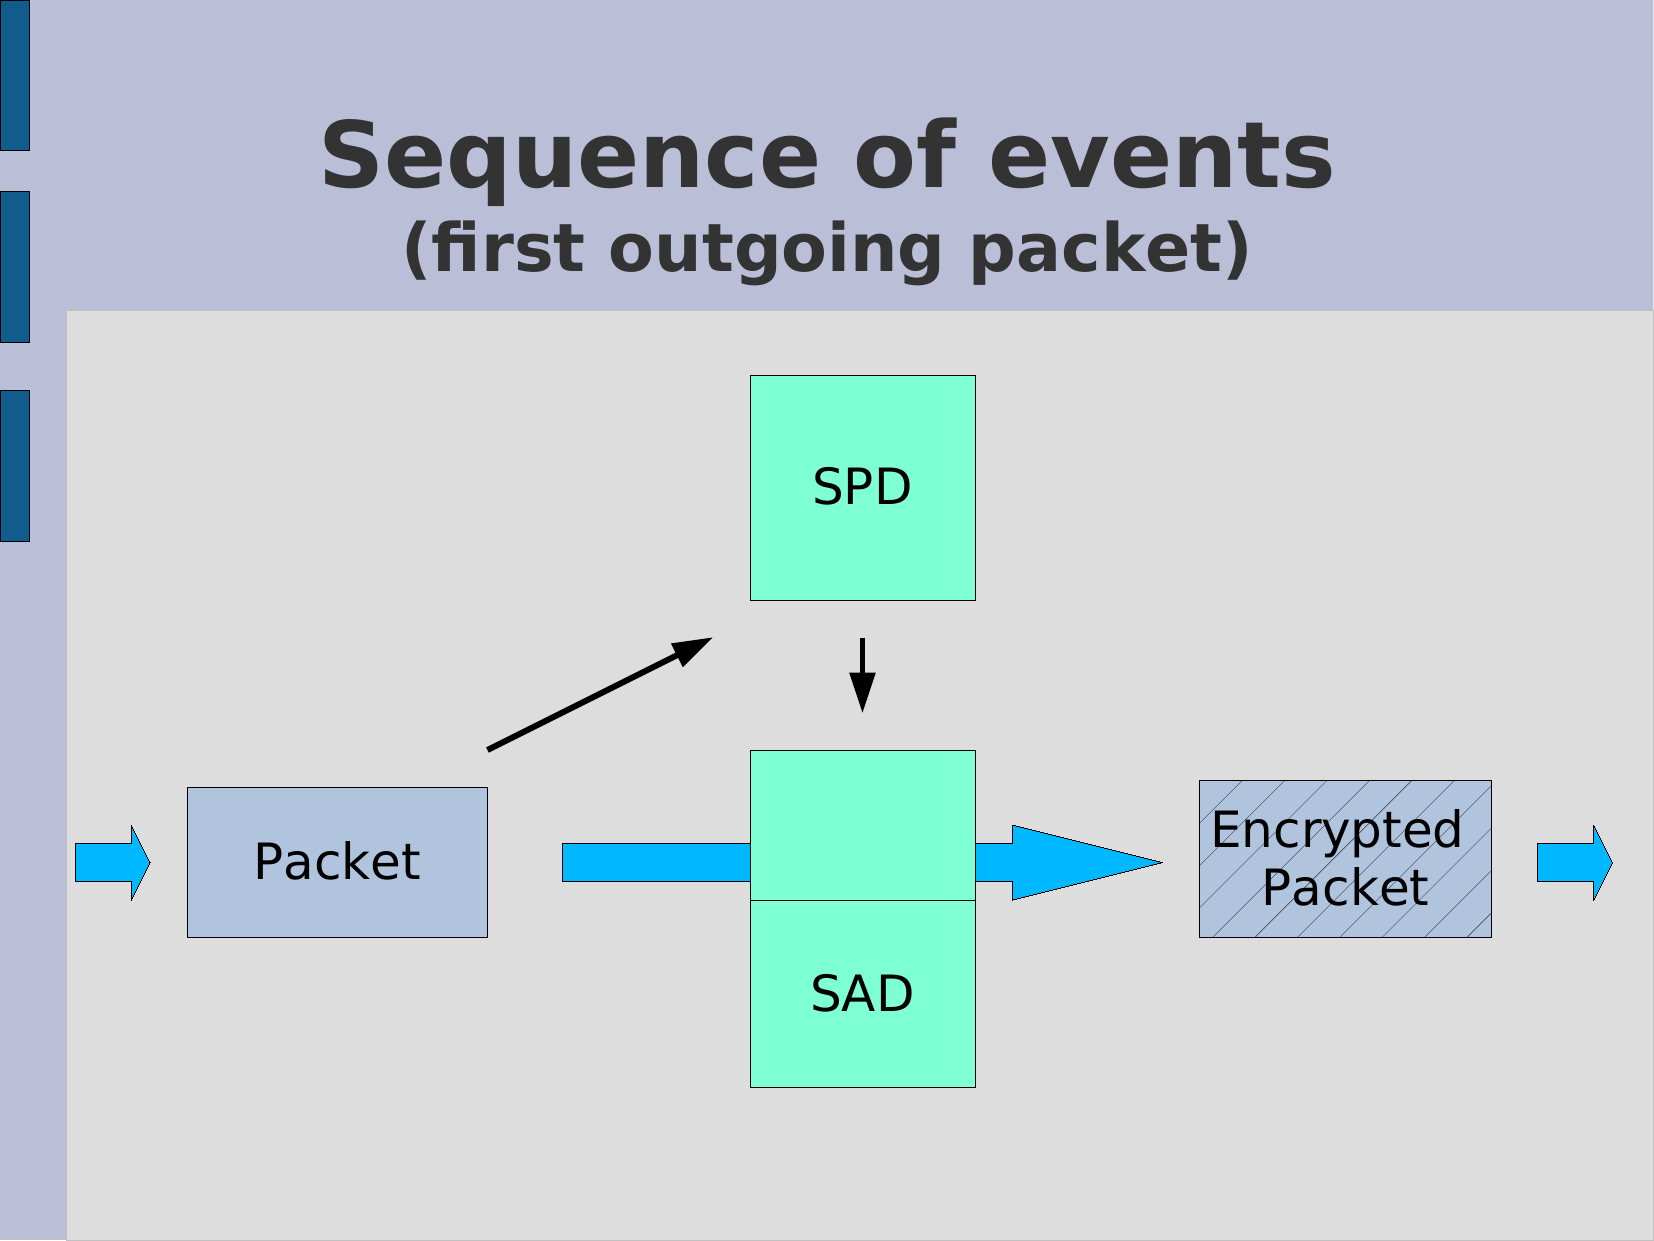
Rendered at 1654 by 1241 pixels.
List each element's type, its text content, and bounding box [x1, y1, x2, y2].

title Sequence of events (first outgoing packet) [121, 91, 1534, 299]
text_box SAD [750, 901, 976, 1088]
text_box Packet [187, 787, 488, 938]
text_box [1537, 825, 1613, 901]
text_box Encrypted Packet [1199, 780, 1492, 938]
text_box [562, 750, 1163, 901]
text_box [75, 825, 151, 901]
text_box SPD [750, 375, 976, 601]
